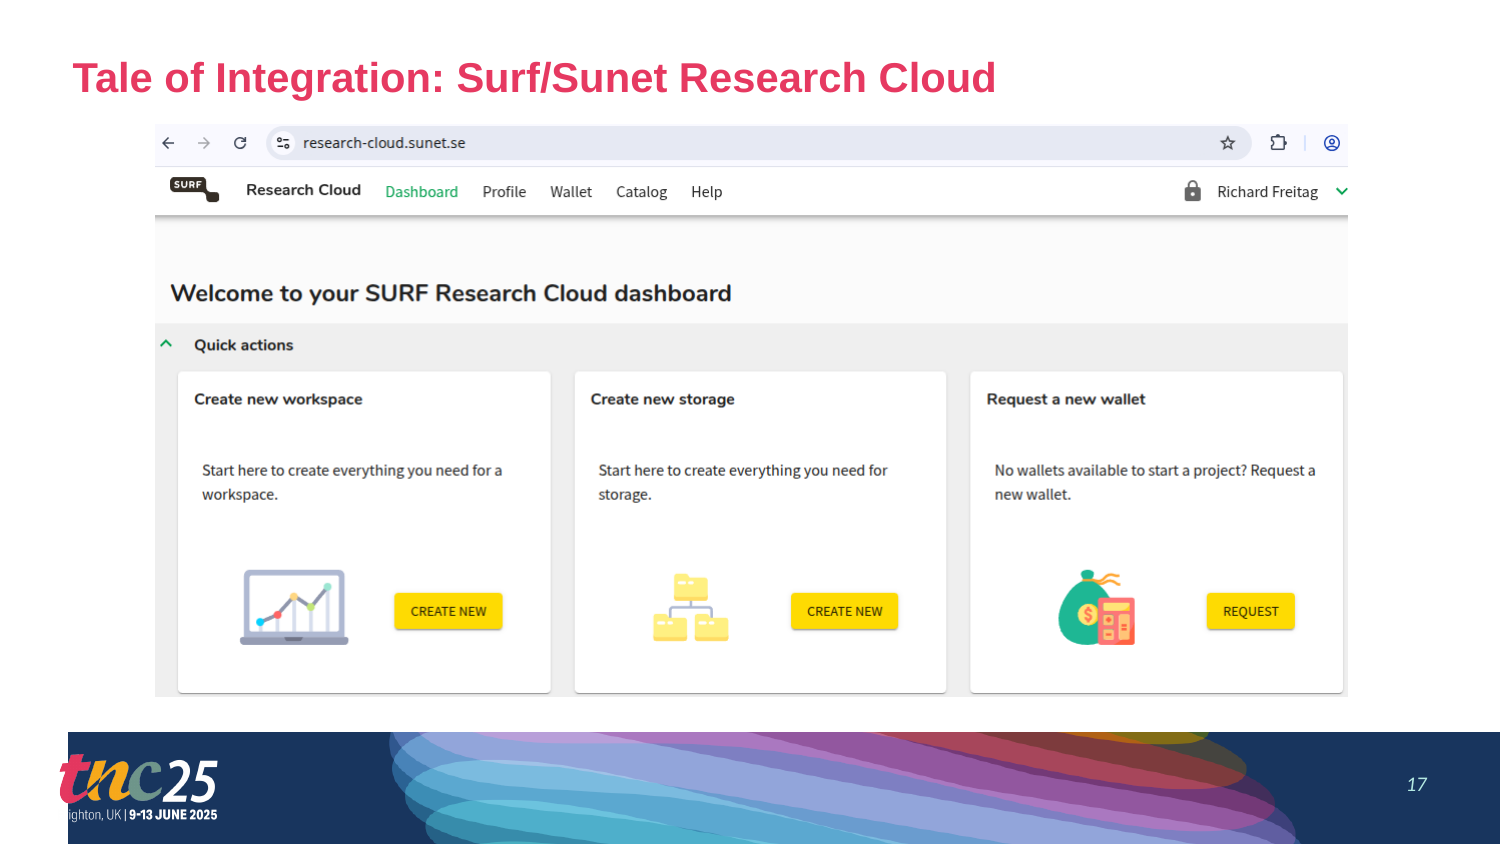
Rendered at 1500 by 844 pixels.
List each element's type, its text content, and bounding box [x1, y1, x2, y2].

picture [344, 732, 1500, 844]
picture [155, 124, 1348, 697]
title Tale of Integration: Surf/Sunet Research Cloud [57, 21, 1442, 136]
picture [57, 754, 218, 824]
